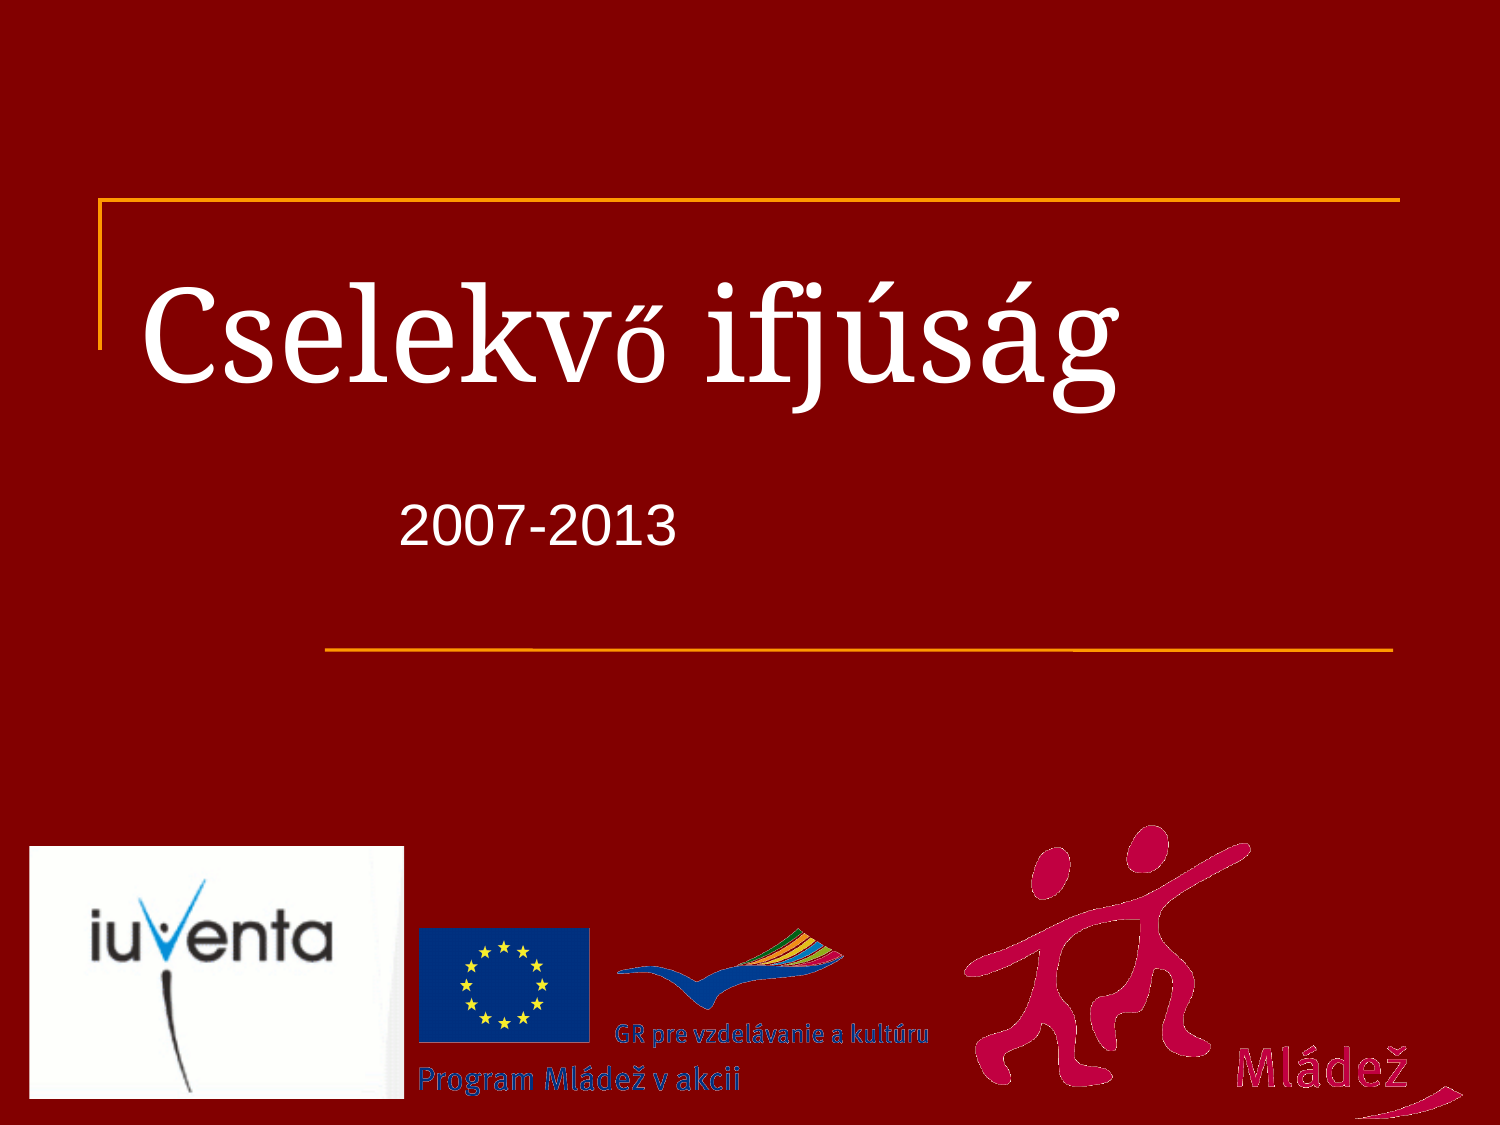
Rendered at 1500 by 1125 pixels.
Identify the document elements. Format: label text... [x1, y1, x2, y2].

text_box 2007-2013 [383, 479, 916, 586]
picture [419, 787, 1500, 1125]
text_box Cselekvő ifjúság [123, 243, 1400, 485]
picture [29, 846, 405, 1099]
